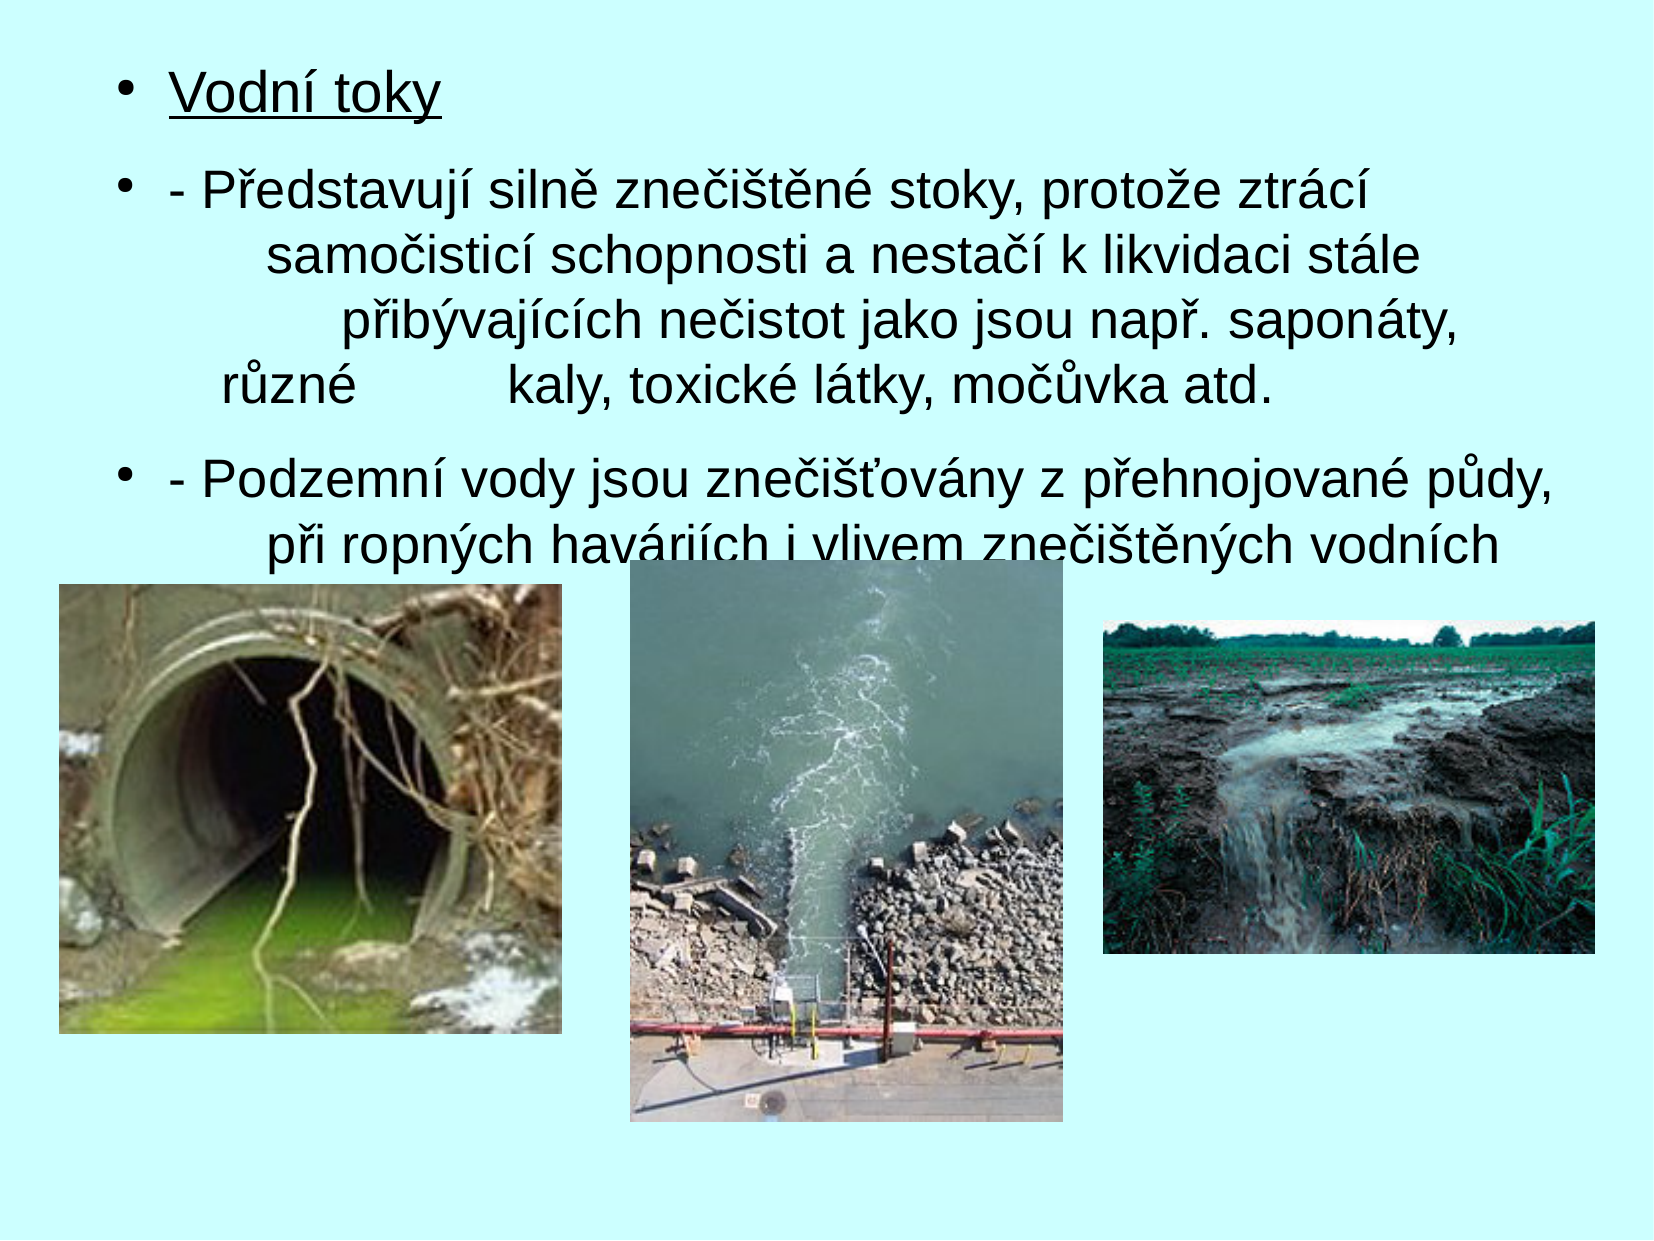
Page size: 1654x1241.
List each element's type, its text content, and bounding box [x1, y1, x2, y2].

picture [1103, 620, 1595, 954]
picture [59, 584, 562, 1034]
picture [630, 561, 1063, 1122]
list Vodní toky - Představují silně znečištěné stoky, protože ztrácí samočisticí schopnosti a nestačí k likvidaci stále přibývajících nečistot jako jsou např. saponáty, různé kaly, toxické látky, močůvka atd. - Podzemní vody jsou znečišťovány z přehnojované půdy, při ropných haváriích i vlivem znečištěných vodních toků. [80, 54, 1569, 874]
